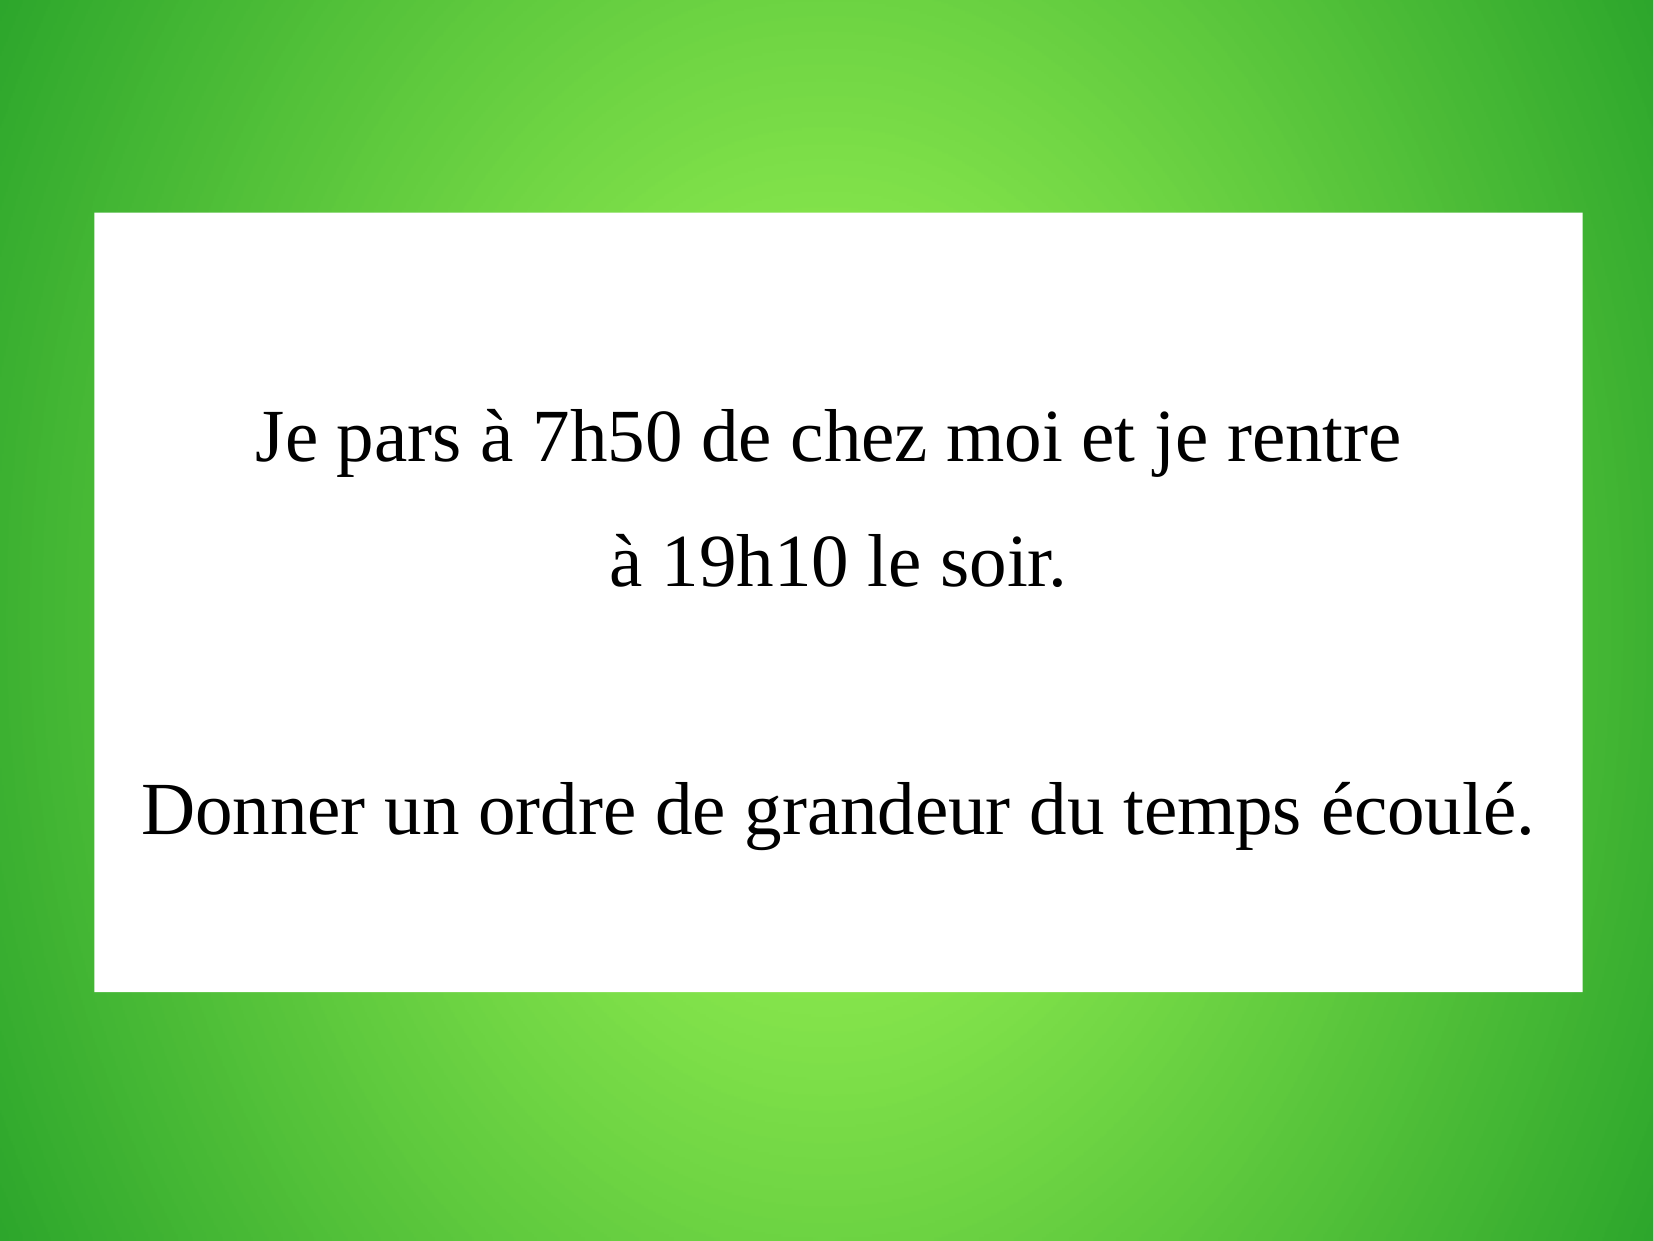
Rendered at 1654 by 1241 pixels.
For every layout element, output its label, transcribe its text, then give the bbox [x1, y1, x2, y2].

text_box Je pars à 7h50 de chez moi et je rentre à 19h10 le soir. Donner un ordre de grandeur du temps écoulé. [94, 212, 1583, 993]
picture [0, 0, 1654, 1241]
